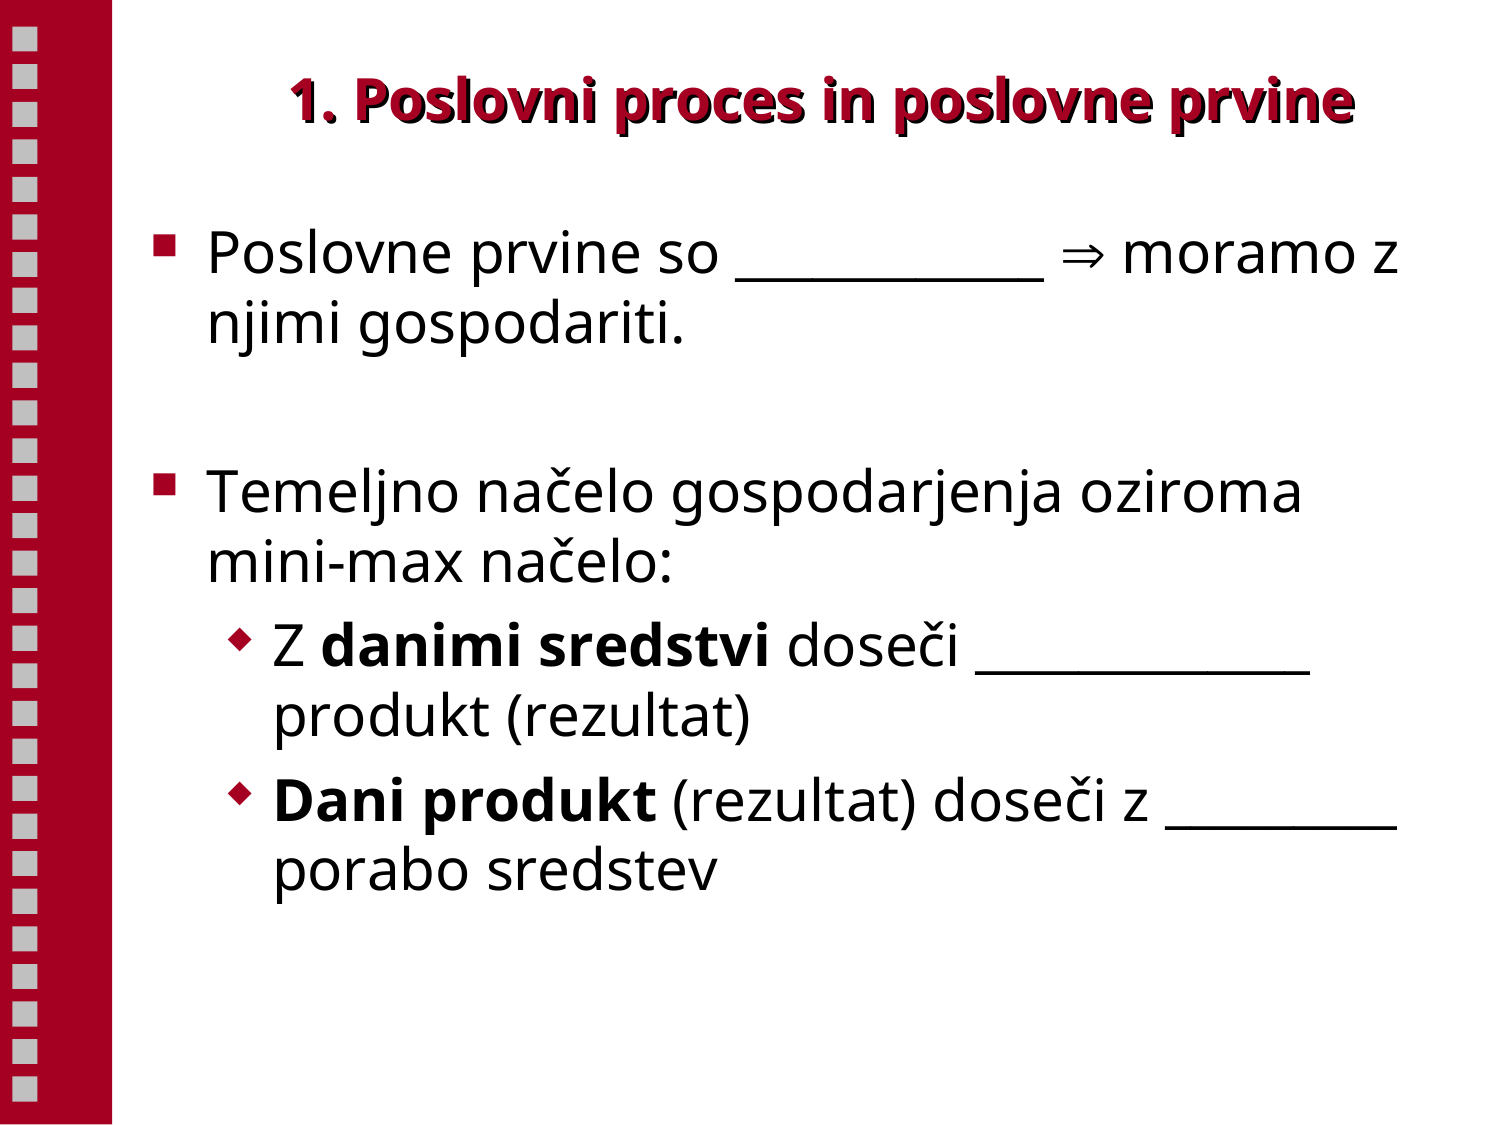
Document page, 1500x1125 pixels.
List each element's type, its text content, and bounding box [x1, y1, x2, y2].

list Poslovne prvine so ____________  moramo z njimi gospodariti. Temeljno načelo gospodarjenja oziroma mini-max načelo: Z danimi sredstvi doseči _____________ produkt (rezultat) Dani produkt (rezultat) doseči z _________ porabo sredstev [135, 207, 1467, 1059]
text_box 1. Poslovni proces in poslovne prvine [183, 30, 1459, 164]
